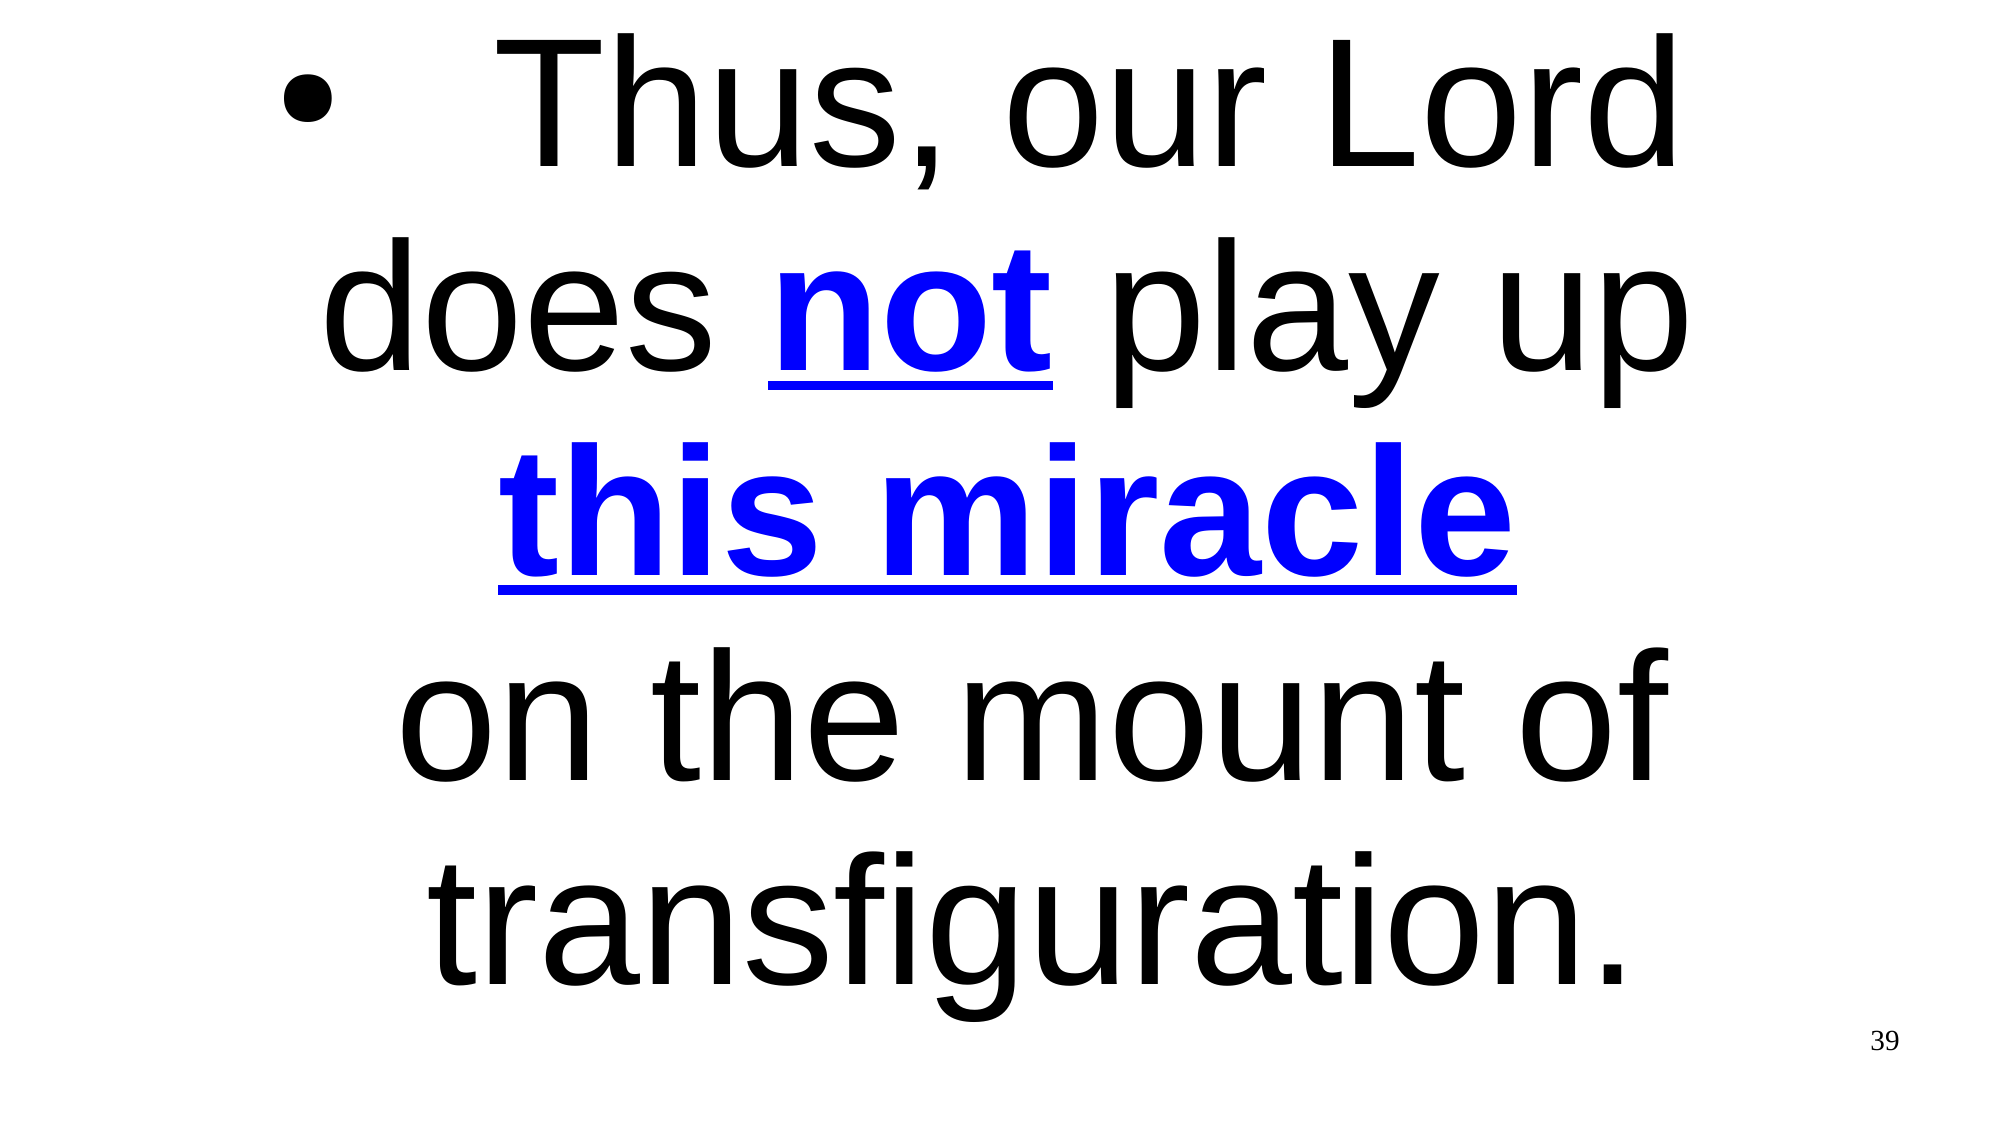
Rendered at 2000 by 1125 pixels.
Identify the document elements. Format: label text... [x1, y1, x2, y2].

list Thus, our Lord does not play up this miracle on the mount of transfiguration. [0, 0, 1996, 1123]
